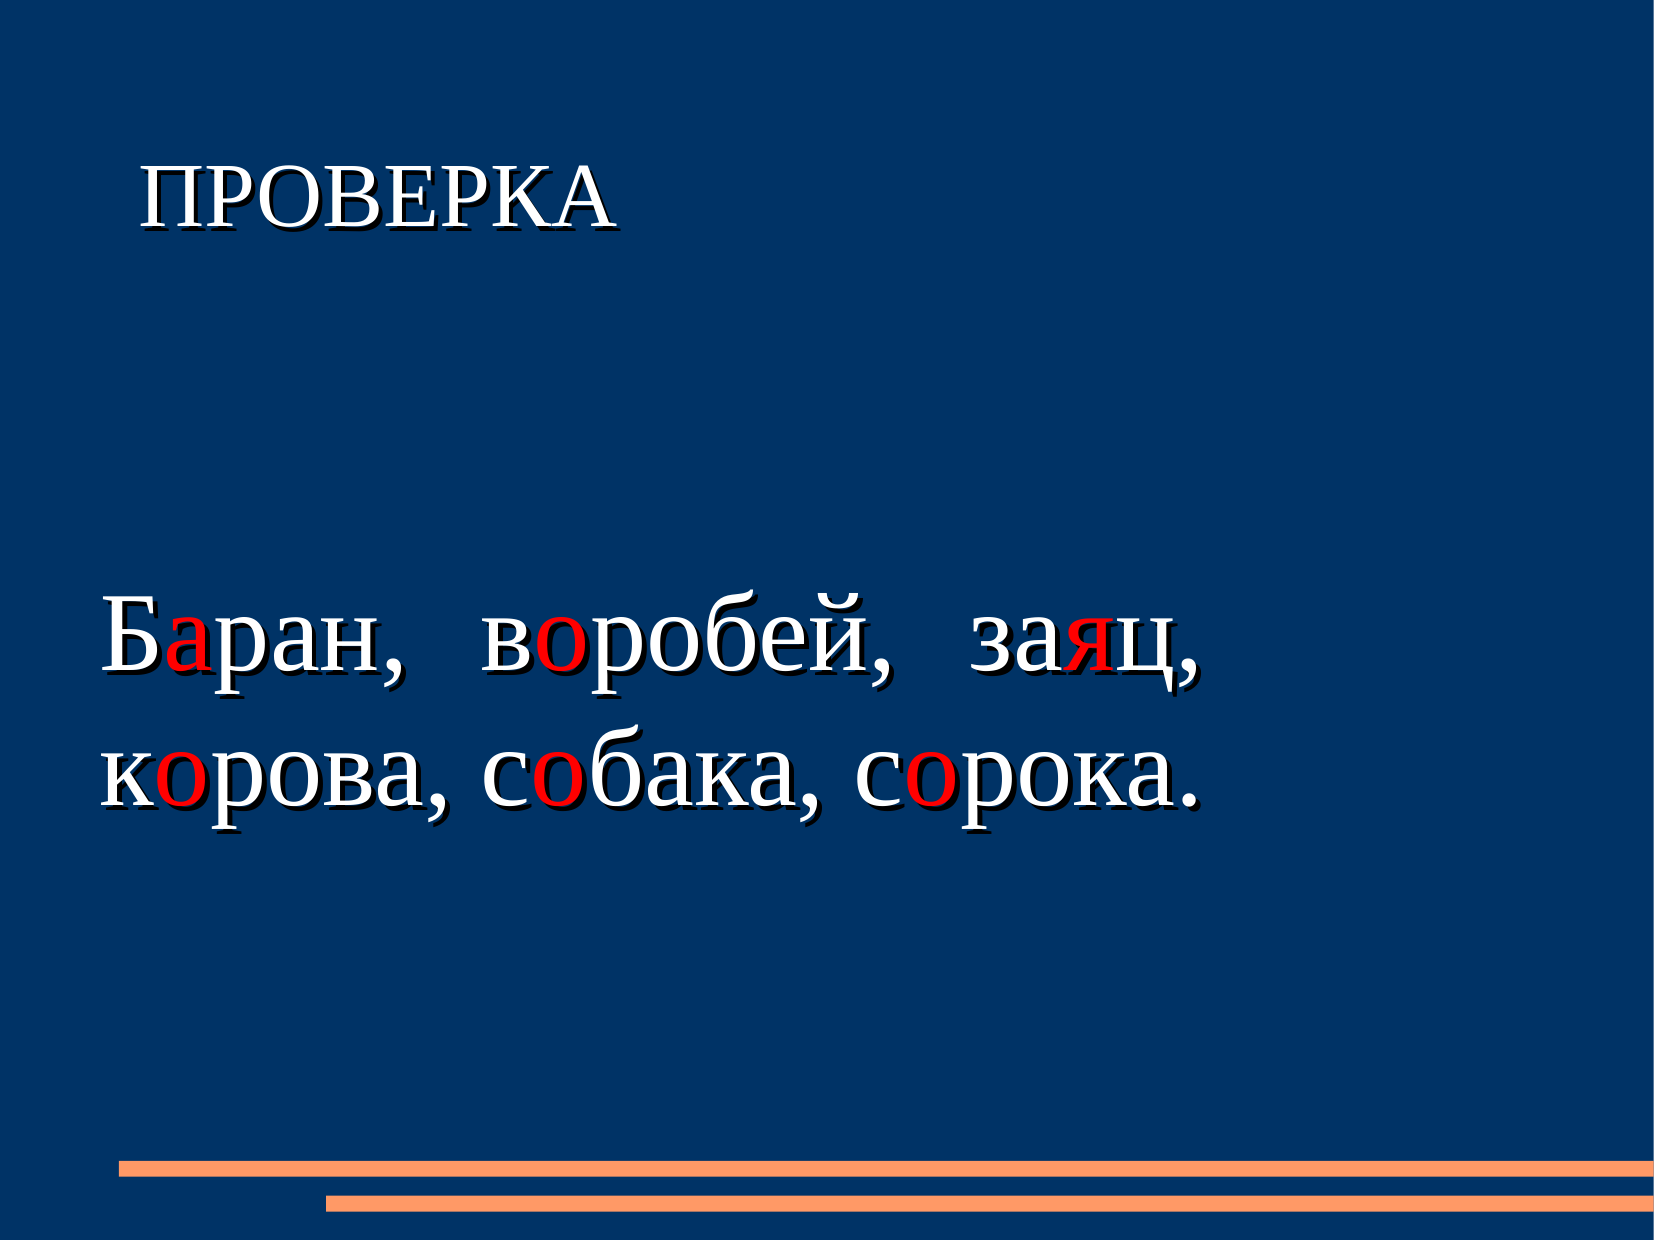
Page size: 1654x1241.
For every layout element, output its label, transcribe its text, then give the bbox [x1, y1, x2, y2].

subtitle Баран, воробей, заяц, корова, собака, сорока. [82, 371, 1512, 1014]
title ПРОВЕРКА [121, 46, 1534, 254]
